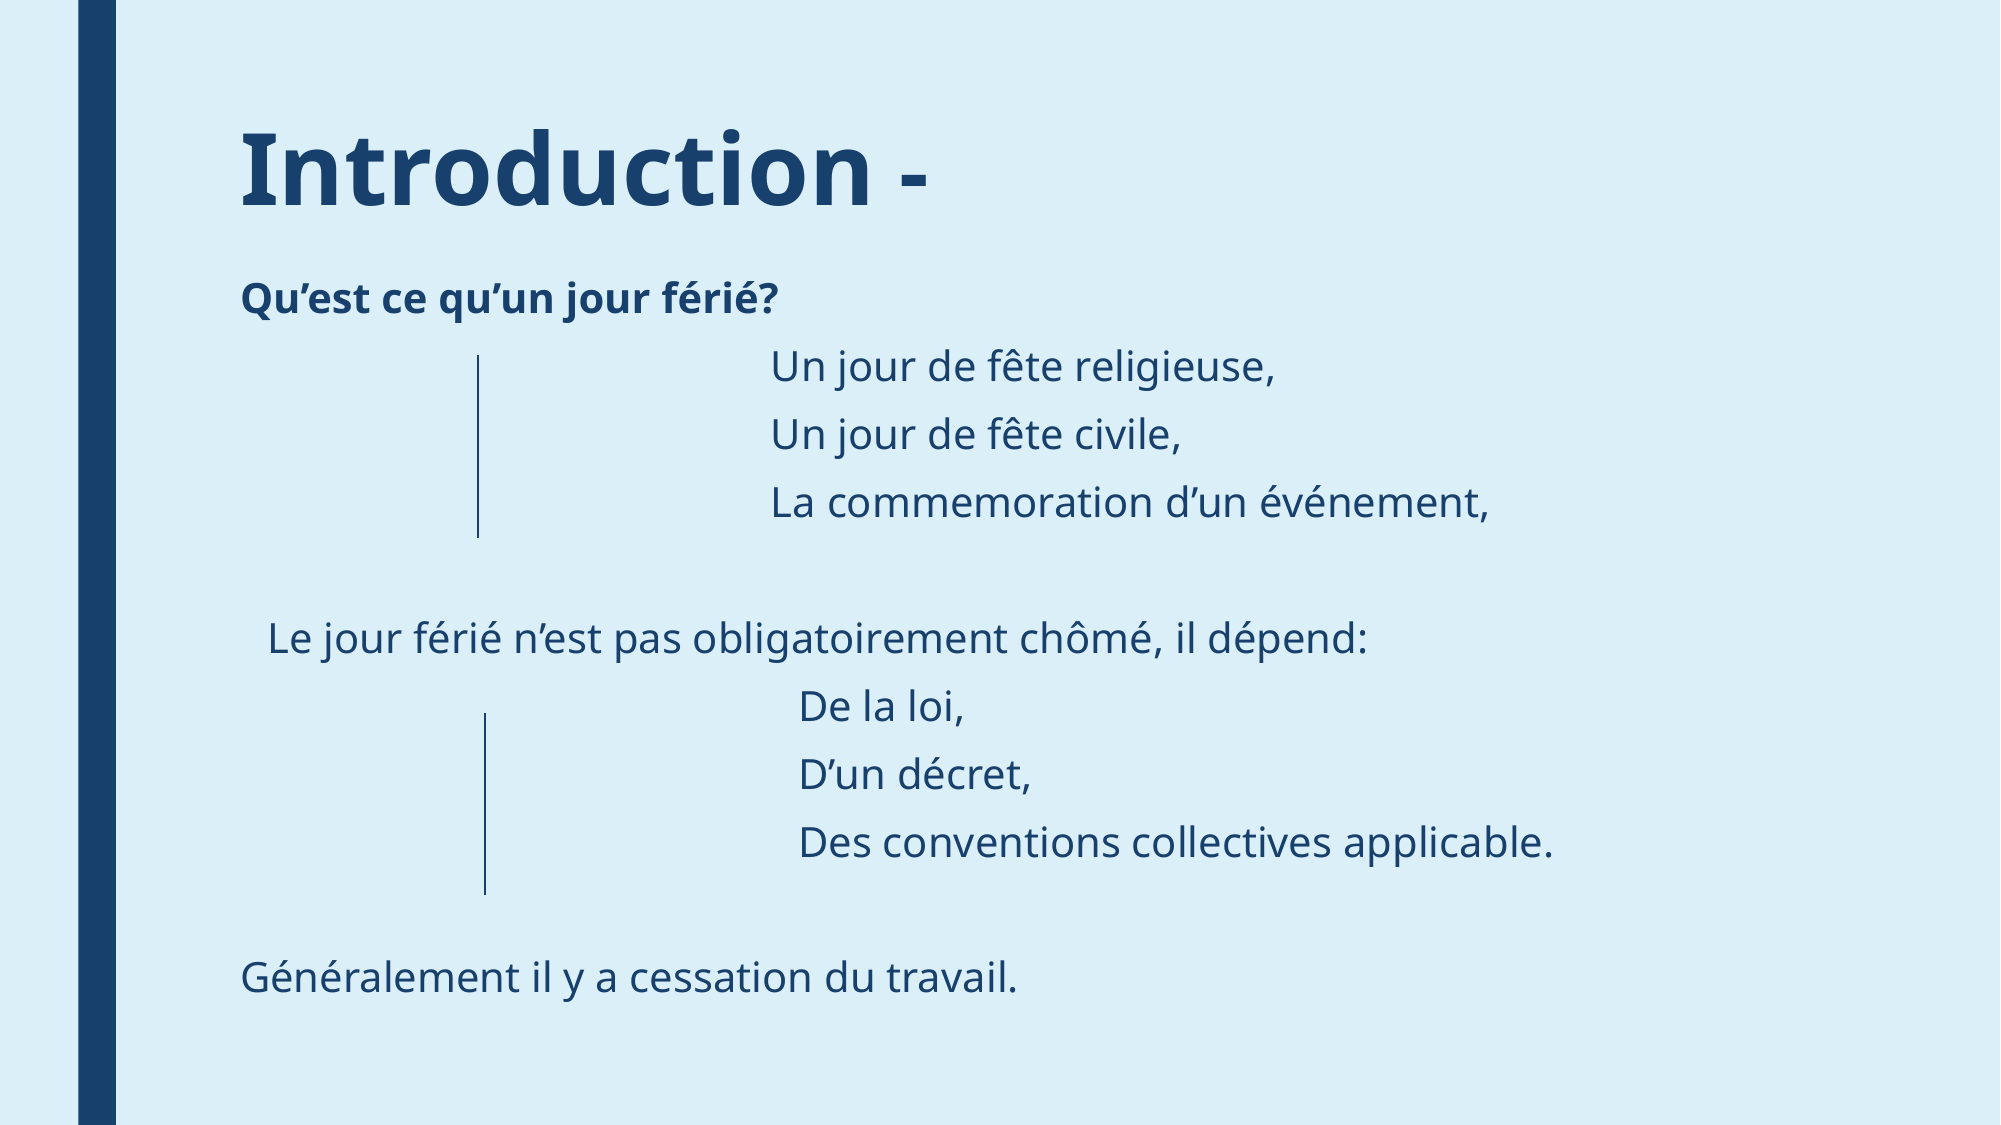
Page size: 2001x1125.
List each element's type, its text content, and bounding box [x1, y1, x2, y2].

title Introduction - [225, 112, 1801, 242]
list Qu’est ce qu’un jour férié? Un jour de fête religieuse, Un jour de fête civile, La commemoration d’un événement, Le jour férié n’est pas obligatoirement chômé, il dépend: De la loi, D’un décret, Des conventions collectives applicable. Généralement il y a cessation du travail. [225, 268, 1801, 1094]
